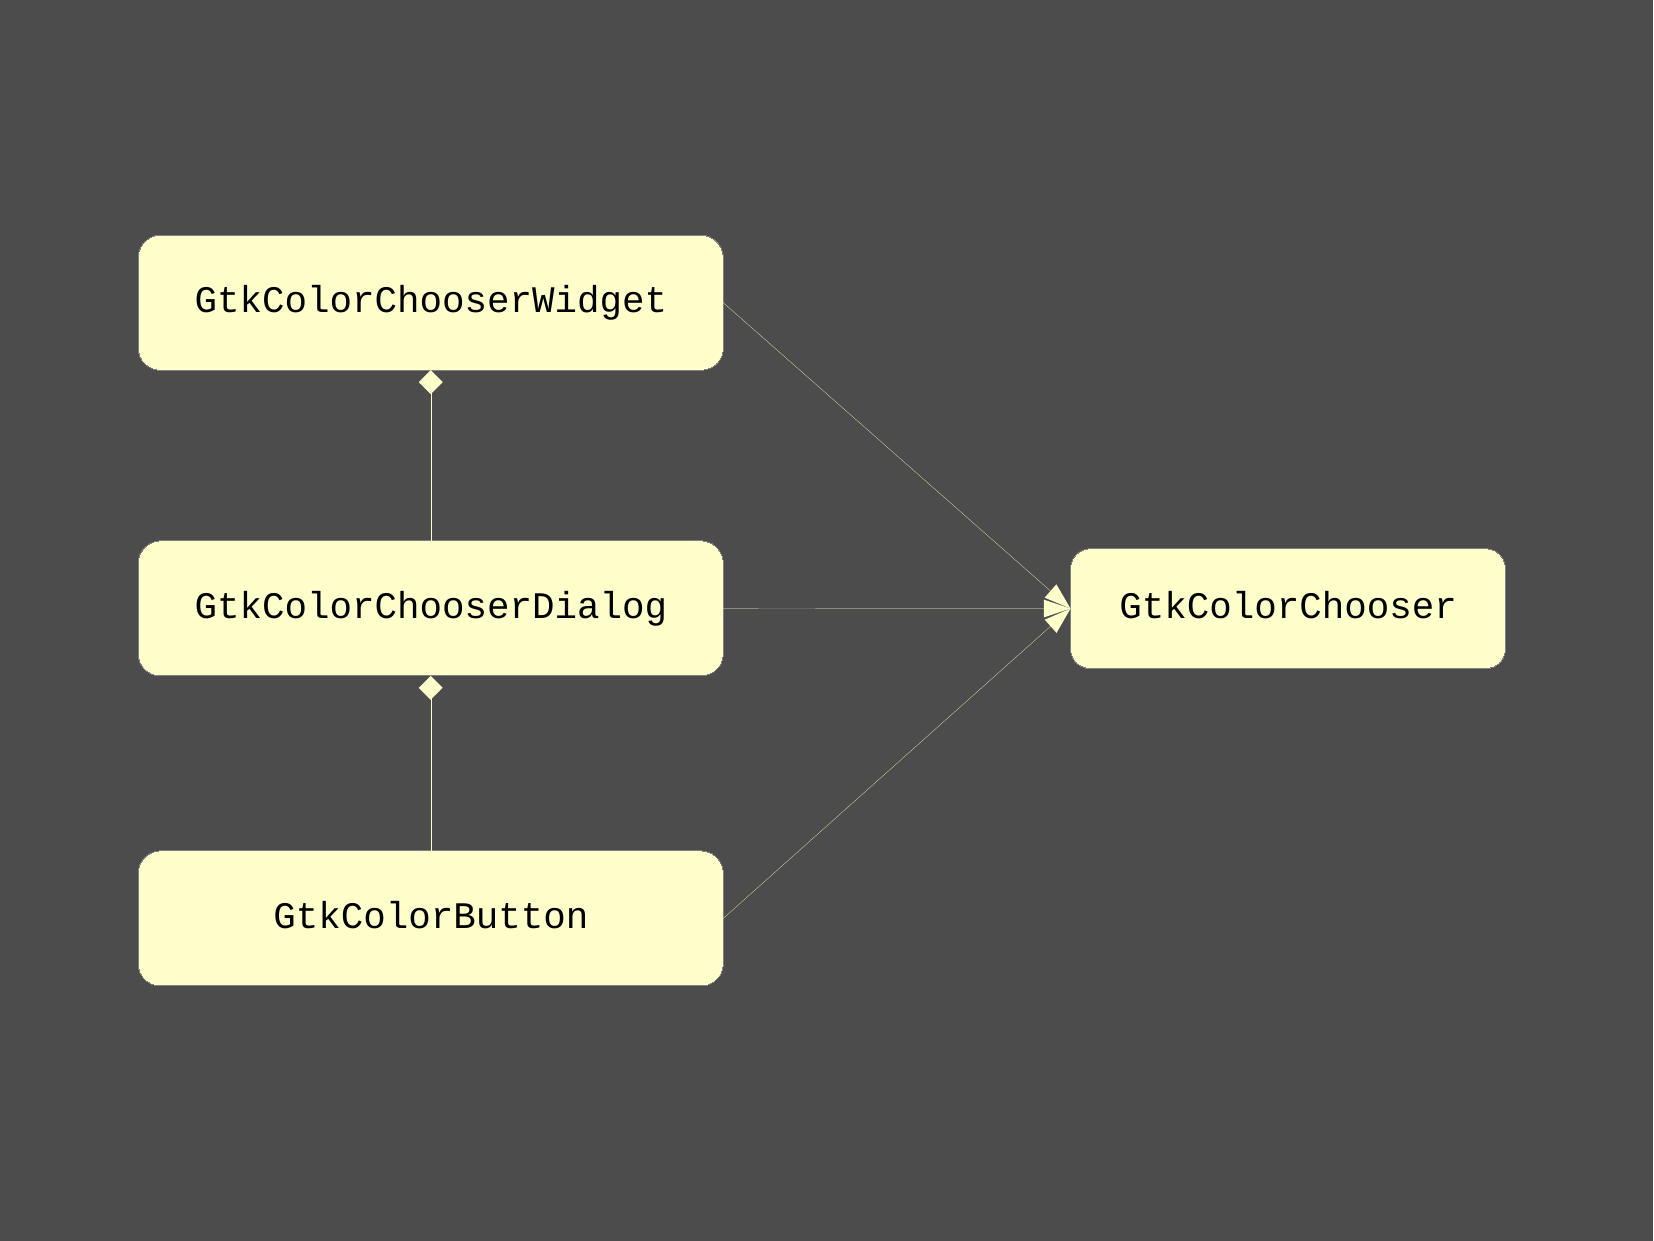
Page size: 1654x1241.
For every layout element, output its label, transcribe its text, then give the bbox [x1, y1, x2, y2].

text_box GtkColorChooserWidget [138, 235, 724, 371]
text_box GtkColorChooserDialog [138, 540, 724, 676]
text_box GtkColorChooser [1070, 548, 1506, 669]
text_box GtkColorButton [138, 850, 724, 986]
